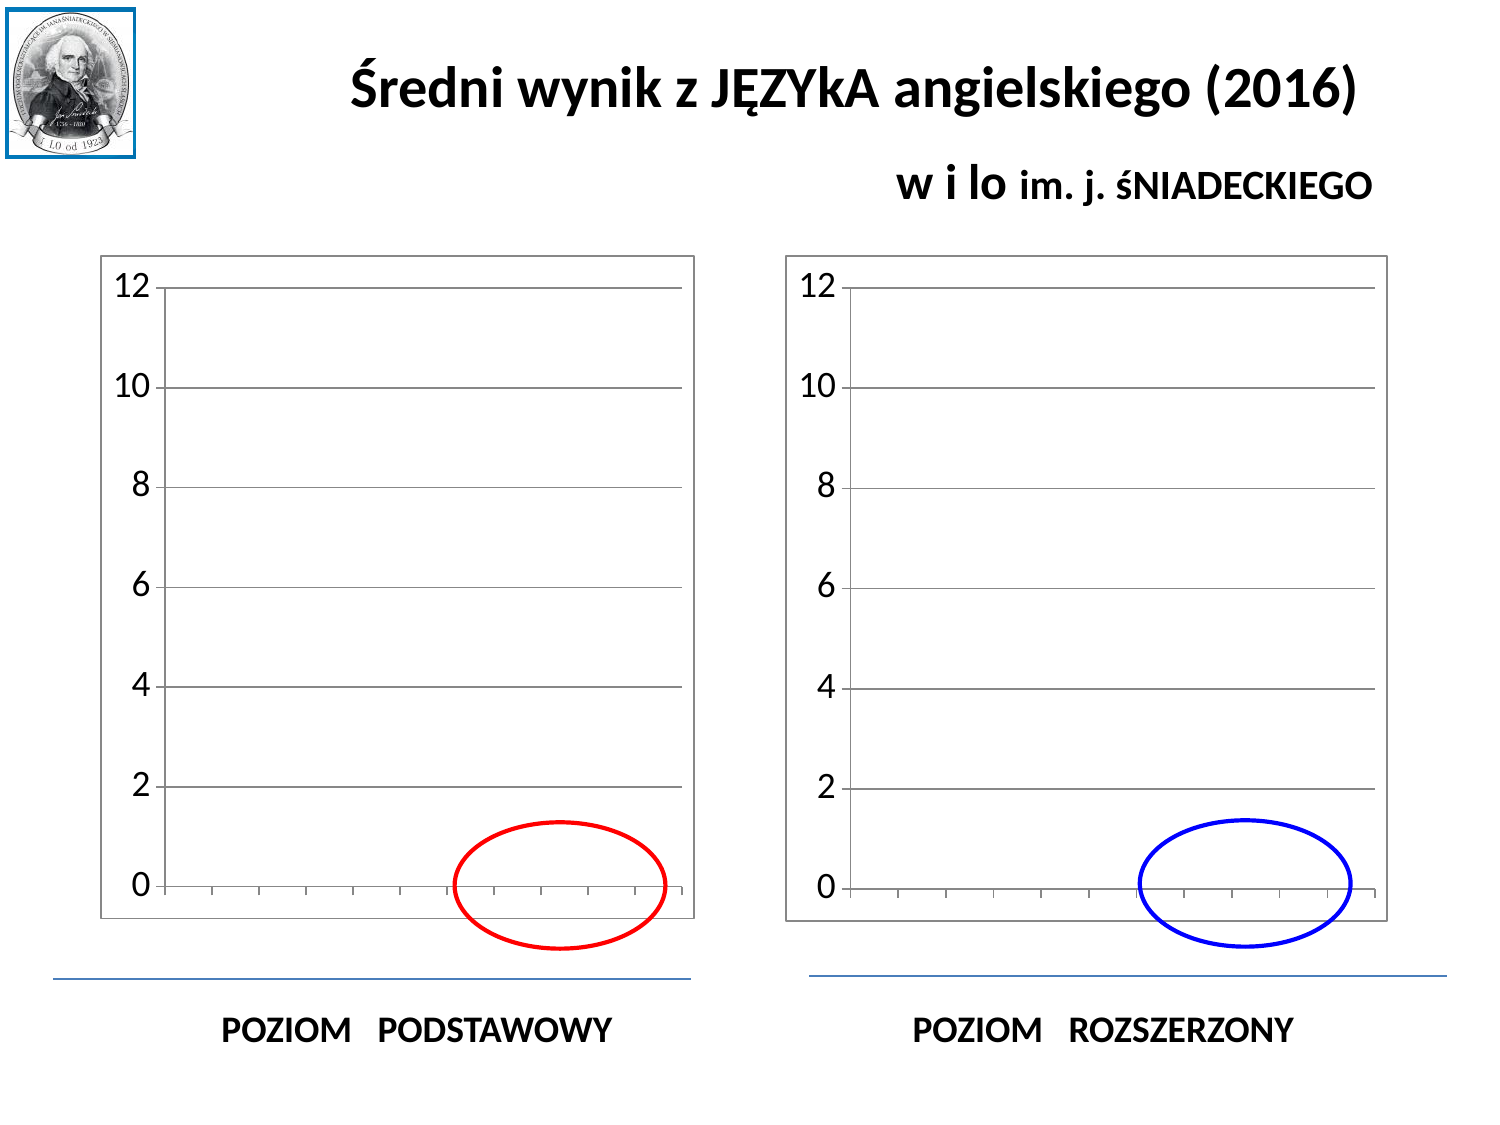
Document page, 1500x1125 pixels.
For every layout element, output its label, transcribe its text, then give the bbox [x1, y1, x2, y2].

chart [1142, 823, 1348, 922]
picture [5, 7, 136, 159]
chart [785, 255, 1388, 922]
text_box Średni wynik z JĘZYkA angielskiego (2016) w i lo im. j. śNIADECKIEGO [123, 7, 1388, 218]
chart [457, 825, 663, 920]
text_box POZIOM PODSTAWOWY [206, 997, 815, 1058]
chart [100, 255, 695, 920]
text_box POZIOM ROZSZERZONY [897, 997, 1500, 1058]
